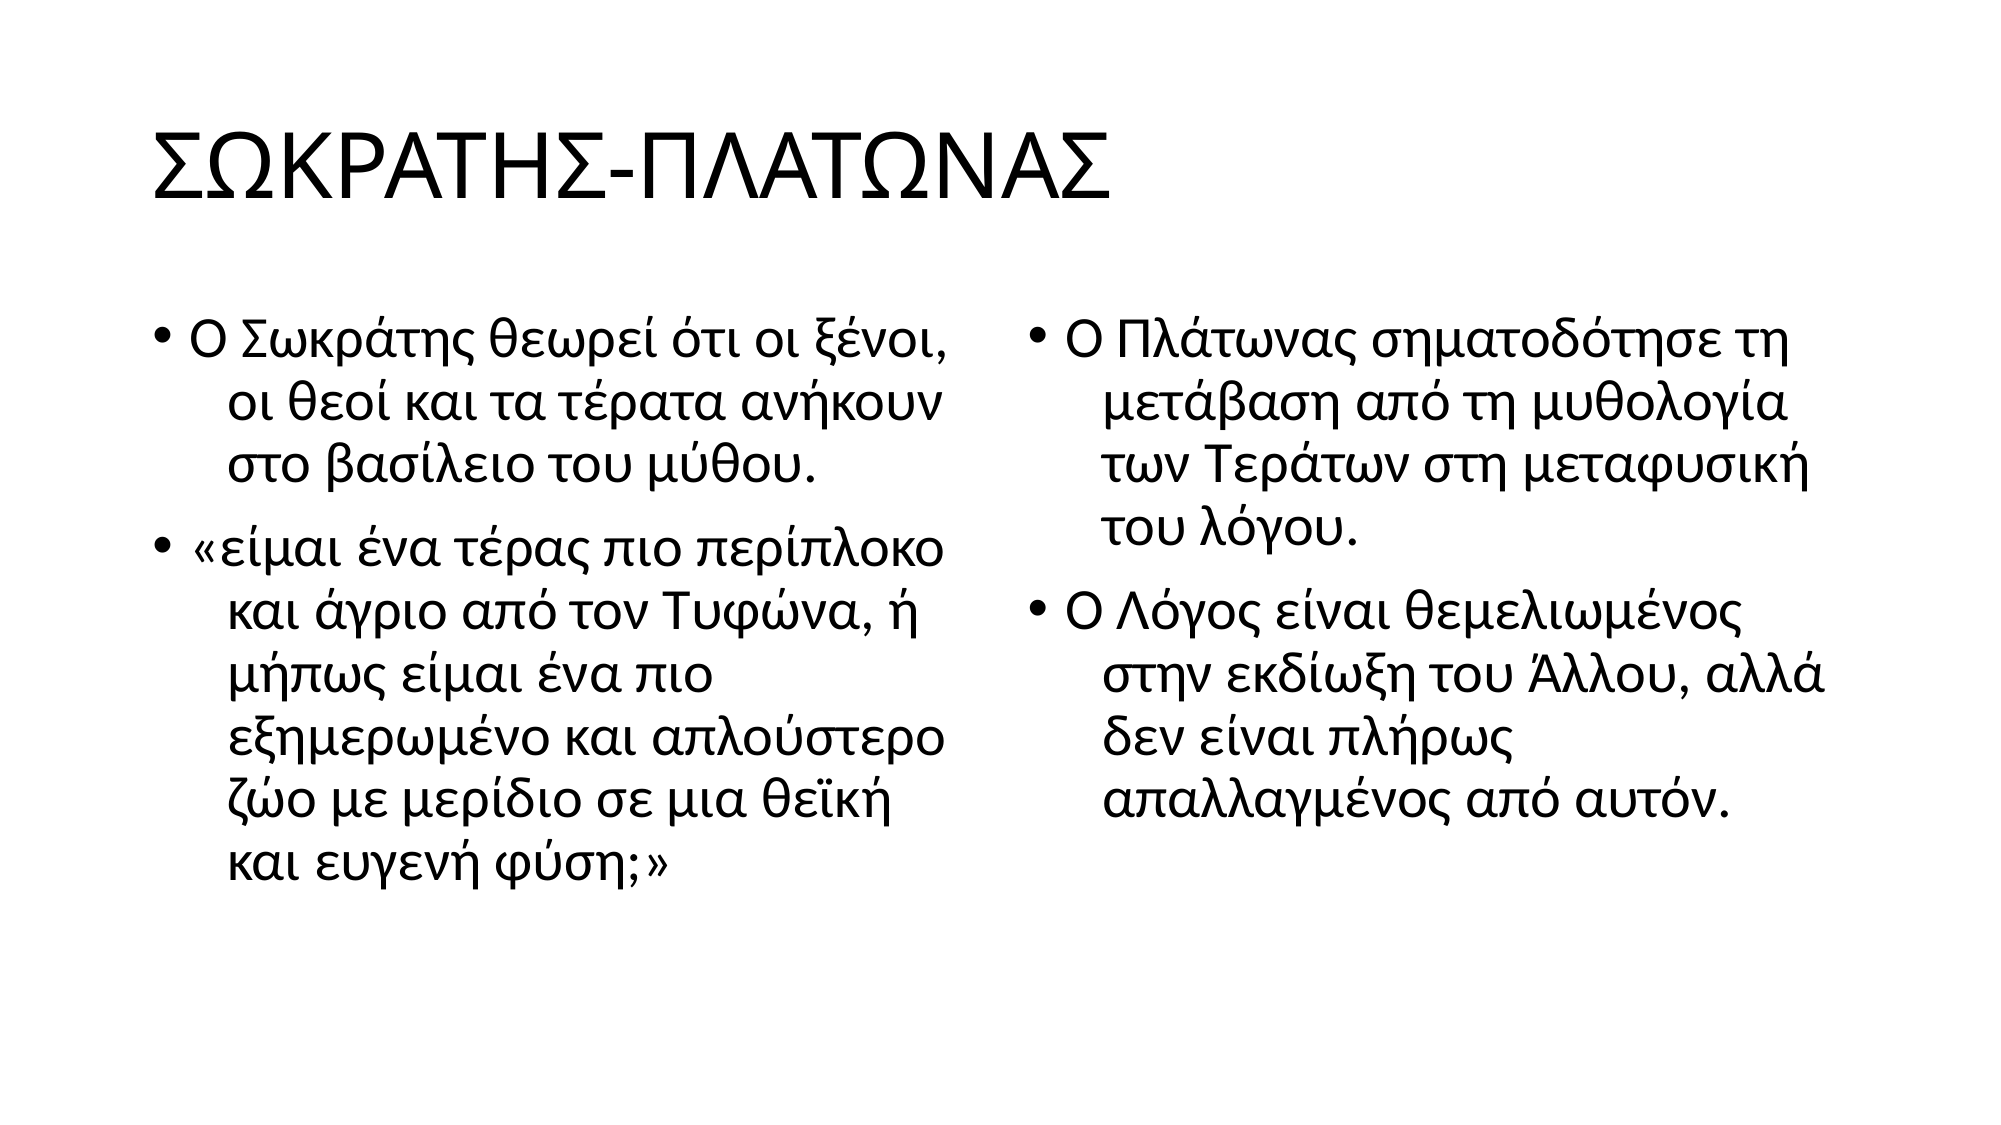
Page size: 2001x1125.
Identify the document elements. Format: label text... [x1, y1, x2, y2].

title ΣΩΚΡΑΤΗΣ-ΠΛΑΤΩΝΑΣ [137, 59, 1863, 278]
list Ο Σωκράτης θεωρεί ότι οι ξένοι, οι θεοί και τα τέρατα ανήκουν στο βασίλειο του μύθου. «είμαι ένα τέρας πιο περίπλοκο και άγριο από τον Τυφώνα, ή μήπως είμαι ένα πιο εξημερωμένο και απλούστερο ζώο με μερίδιο σε μια θεϊκή και ευγενή φύση;» [137, 299, 988, 1014]
list Ο Πλάτωνας σηματοδότησε τη μετάβαση από τη μυθολογία των Τεράτων στη μεταφυσική του λόγου. Ο Λόγος είναι θεμελιωμένος στην εκδίωξη του Άλλου, αλλά δεν είναι πλήρως απαλλαγμένος από αυτόν. [1012, 299, 1863, 1014]
